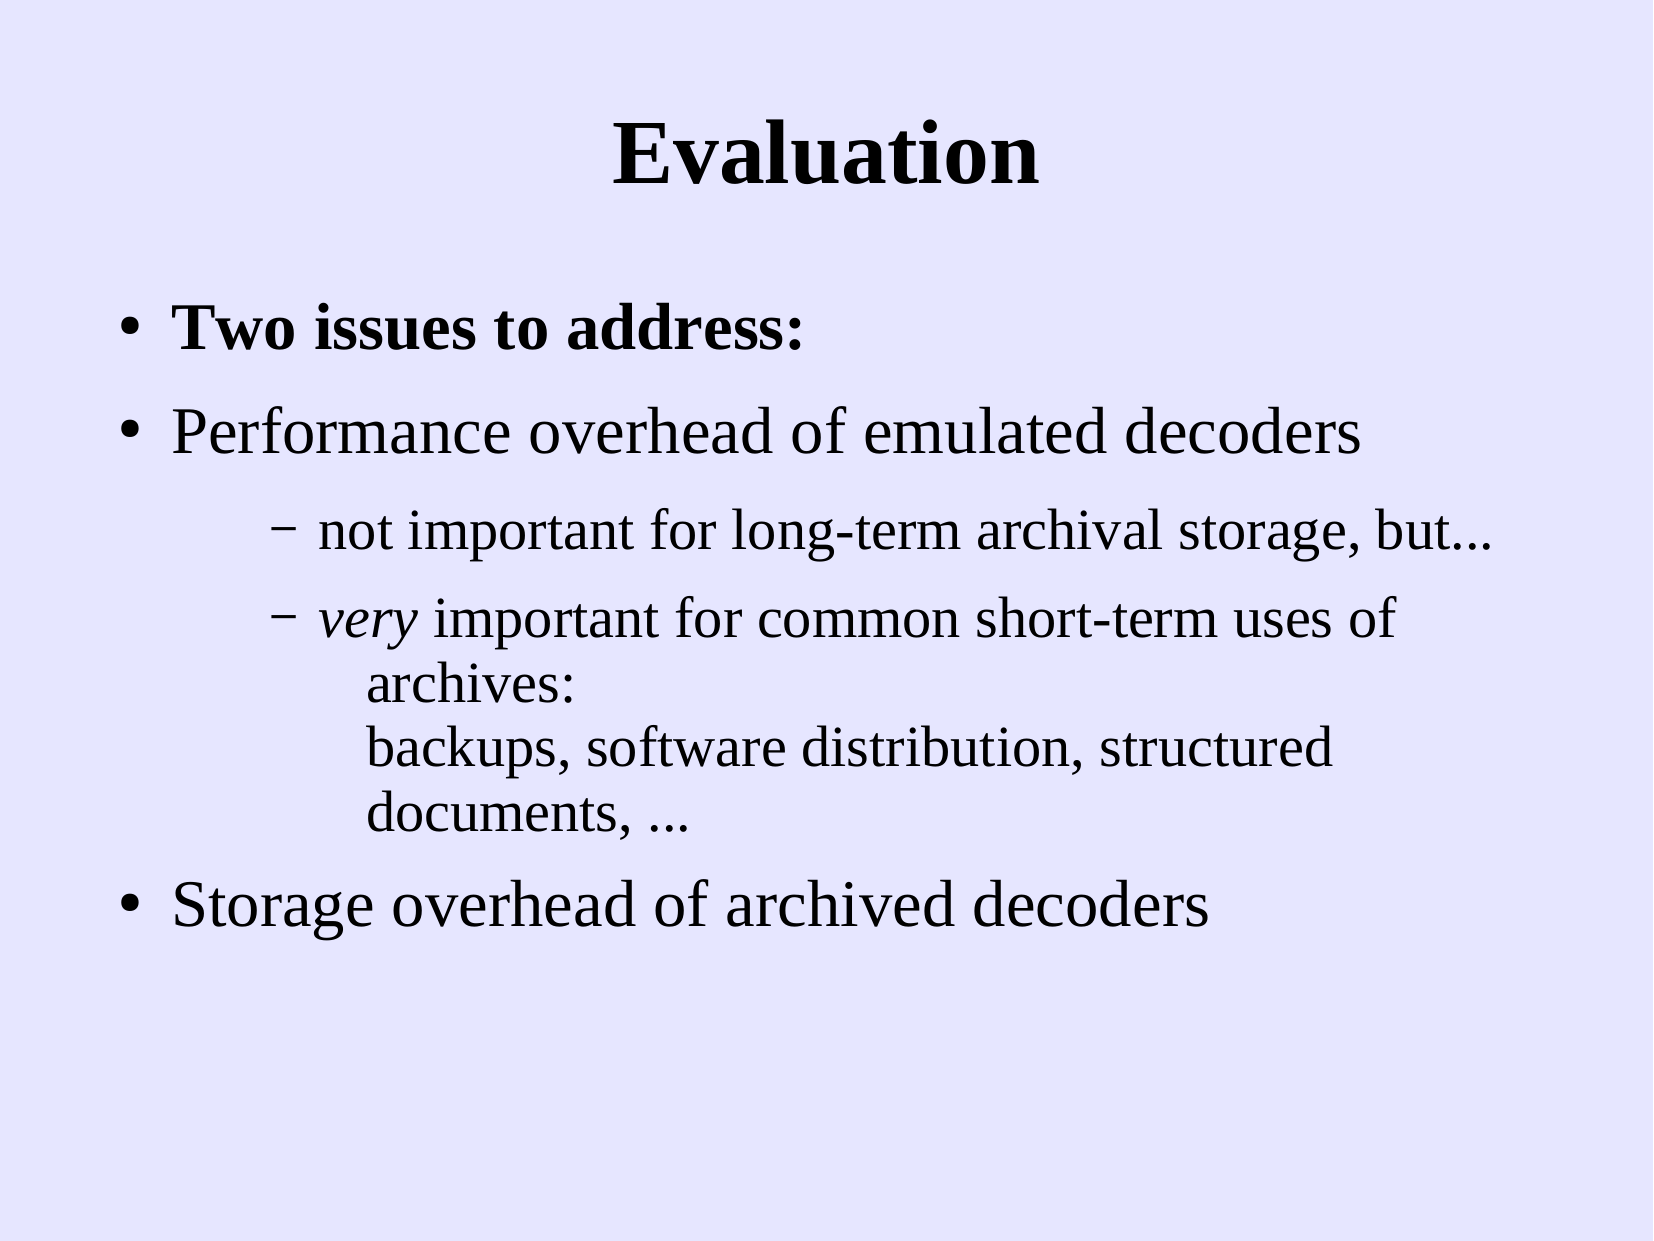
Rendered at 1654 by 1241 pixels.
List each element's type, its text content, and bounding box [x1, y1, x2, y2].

list Two issues to address: Performance overhead of emulated decoders not important for long-term archival storage, but... very important for common short-term uses of archives: backups, software distribution, structured documents, ... Storage overhead of archived decoders [82, 290, 1571, 1109]
title Evaluation [82, 49, 1571, 257]
